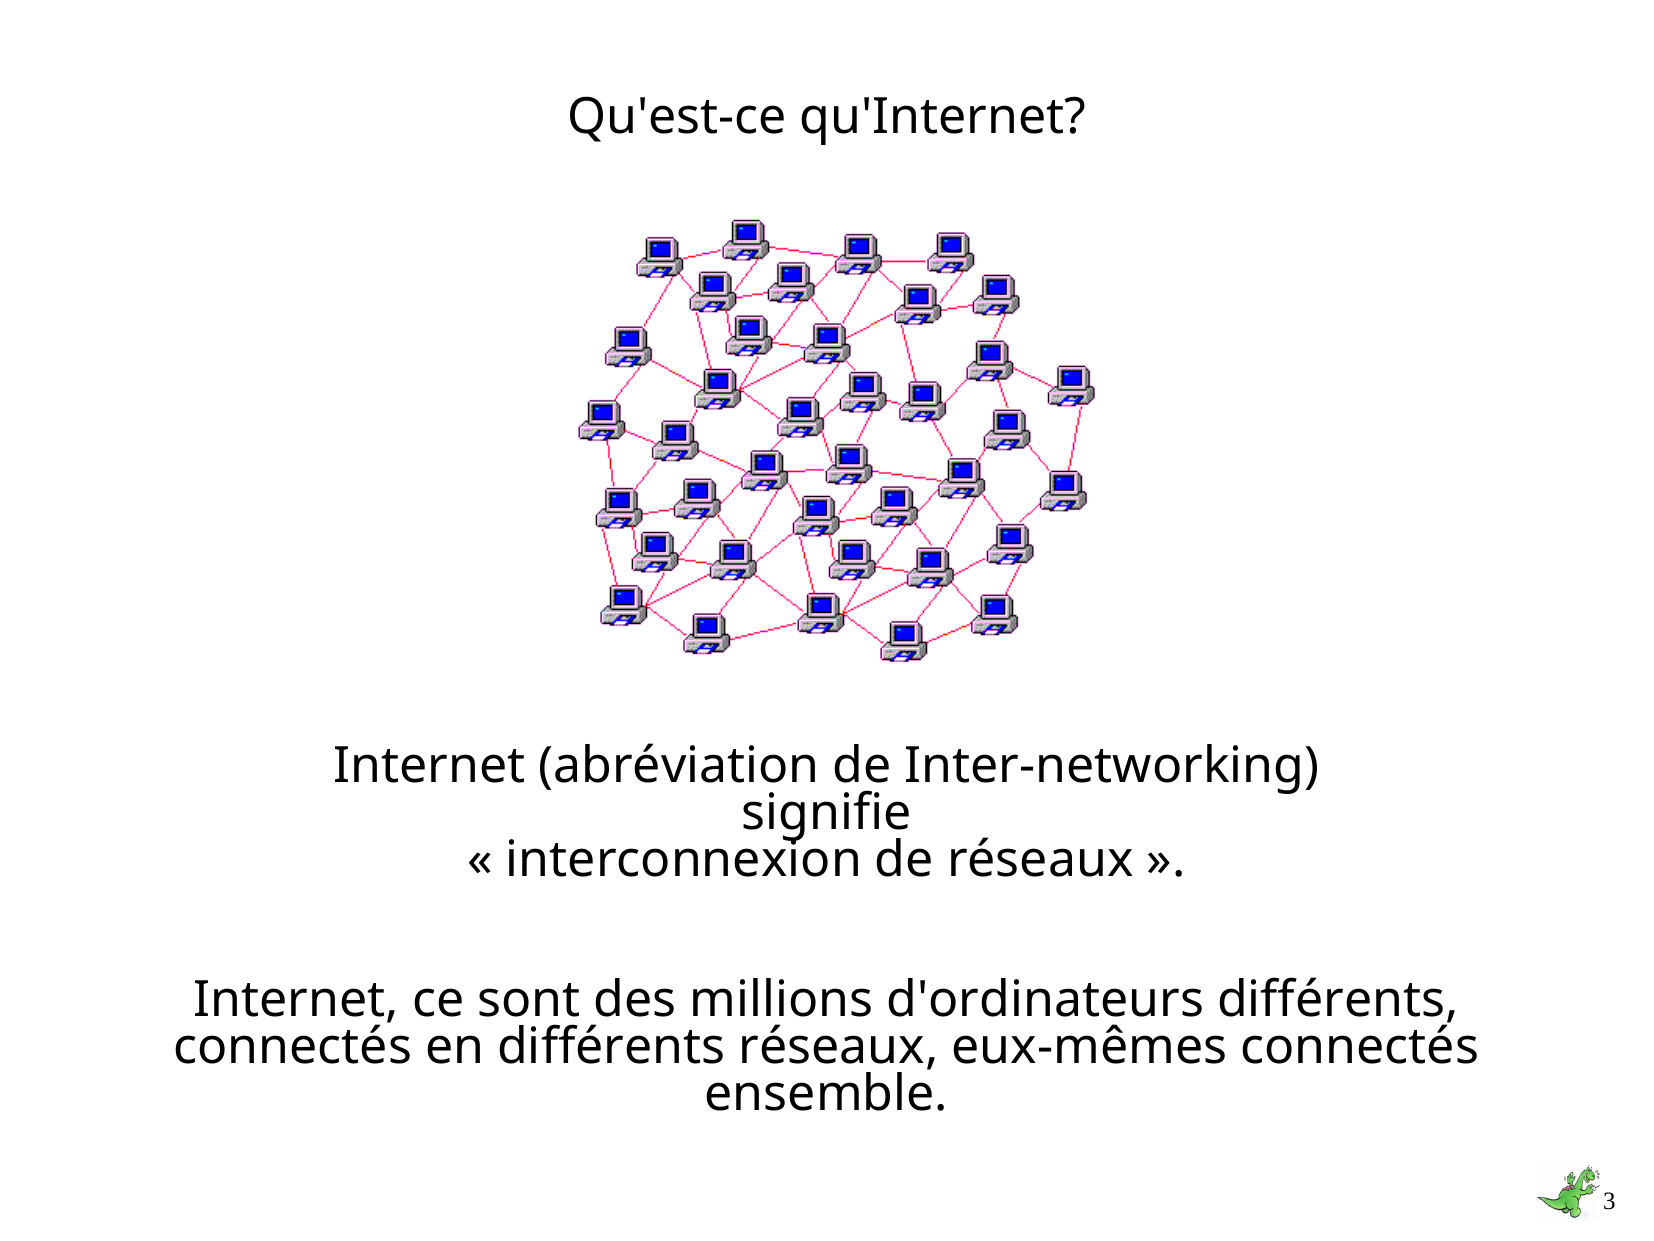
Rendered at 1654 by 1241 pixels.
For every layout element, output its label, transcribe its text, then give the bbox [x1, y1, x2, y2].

text_box Internet (abréviation de Inter-networking) signifie « interconnexion de réseaux ». Internet, ce sont des millions d'ordinateurs différents, connectés en différents réseaux, eux-mêmes connectés ensemble. [88, 738, 1566, 1152]
picture [1536, 1163, 1600, 1220]
text_box Qu'est-ce qu'Internet? [0, 94, 1654, 167]
text_box 3 [1603, 1186, 1632, 1216]
picture [549, 206, 1120, 681]
